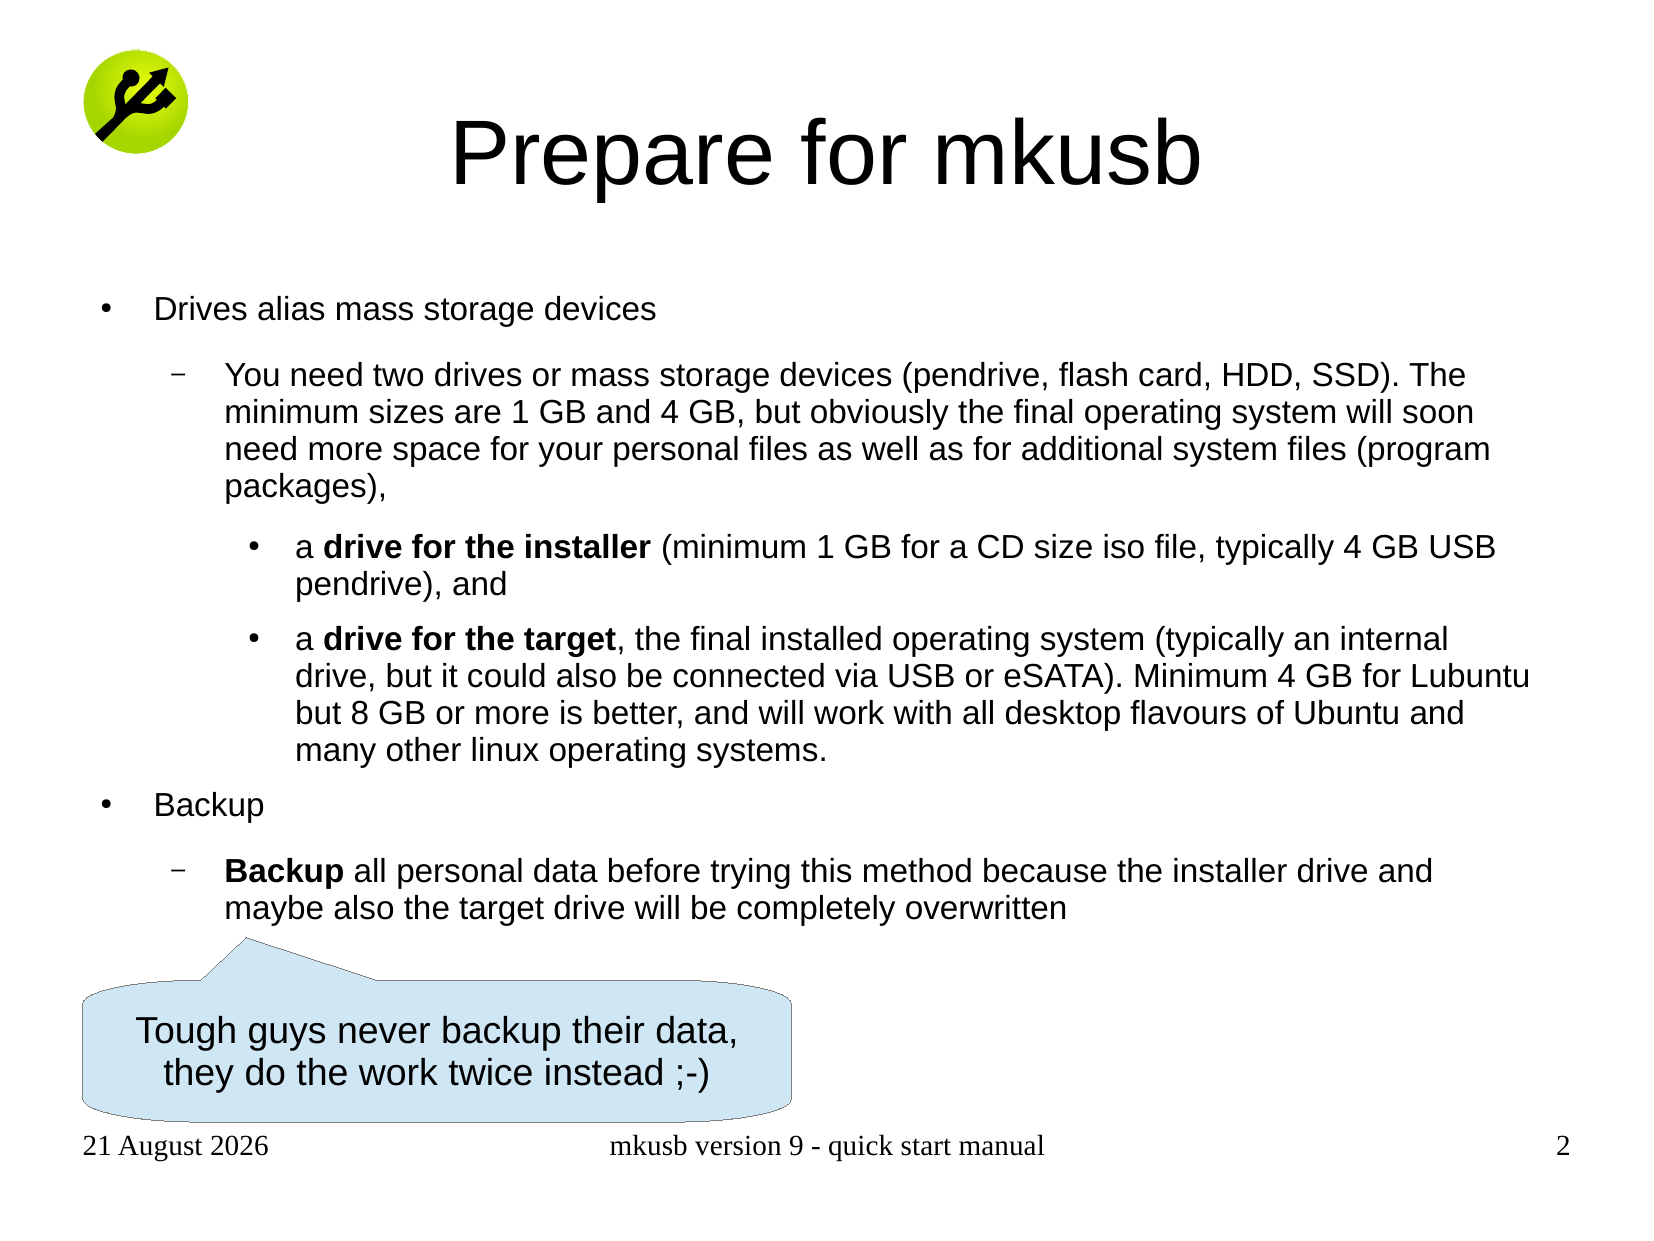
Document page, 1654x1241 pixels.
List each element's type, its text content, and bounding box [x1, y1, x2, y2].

text_box Tough guys never backup their data, they do the work twice instead ;-) [82, 937, 792, 1123]
list Drives alias mass storage devices You need two drives or mass storage devices (pendrive, flash card, HDD, SSD). The minimum sizes are 1 GB and 4 GB, but obviously the final operating system will soon need more space for your personal files as well as for additional system files (program packages), a drive for the installer (minimum 1 GB for a CD size iso file, typically 4 GB USB pendrive), and a drive for the target, the final installed operating system (typically an internal drive, but it could also be connected via USB or eSATA). Minimum 4 GB for Lubuntu but 8 GB or more is better, and will work with all desktop flavours of Ubuntu and many other linux operating systems. Backup Backup all personal data before trying this method because the installer drive and maybe also the target drive will be completely overwritten [82, 290, 1538, 1010]
title Prepare for mkusb [82, 49, 1571, 257]
